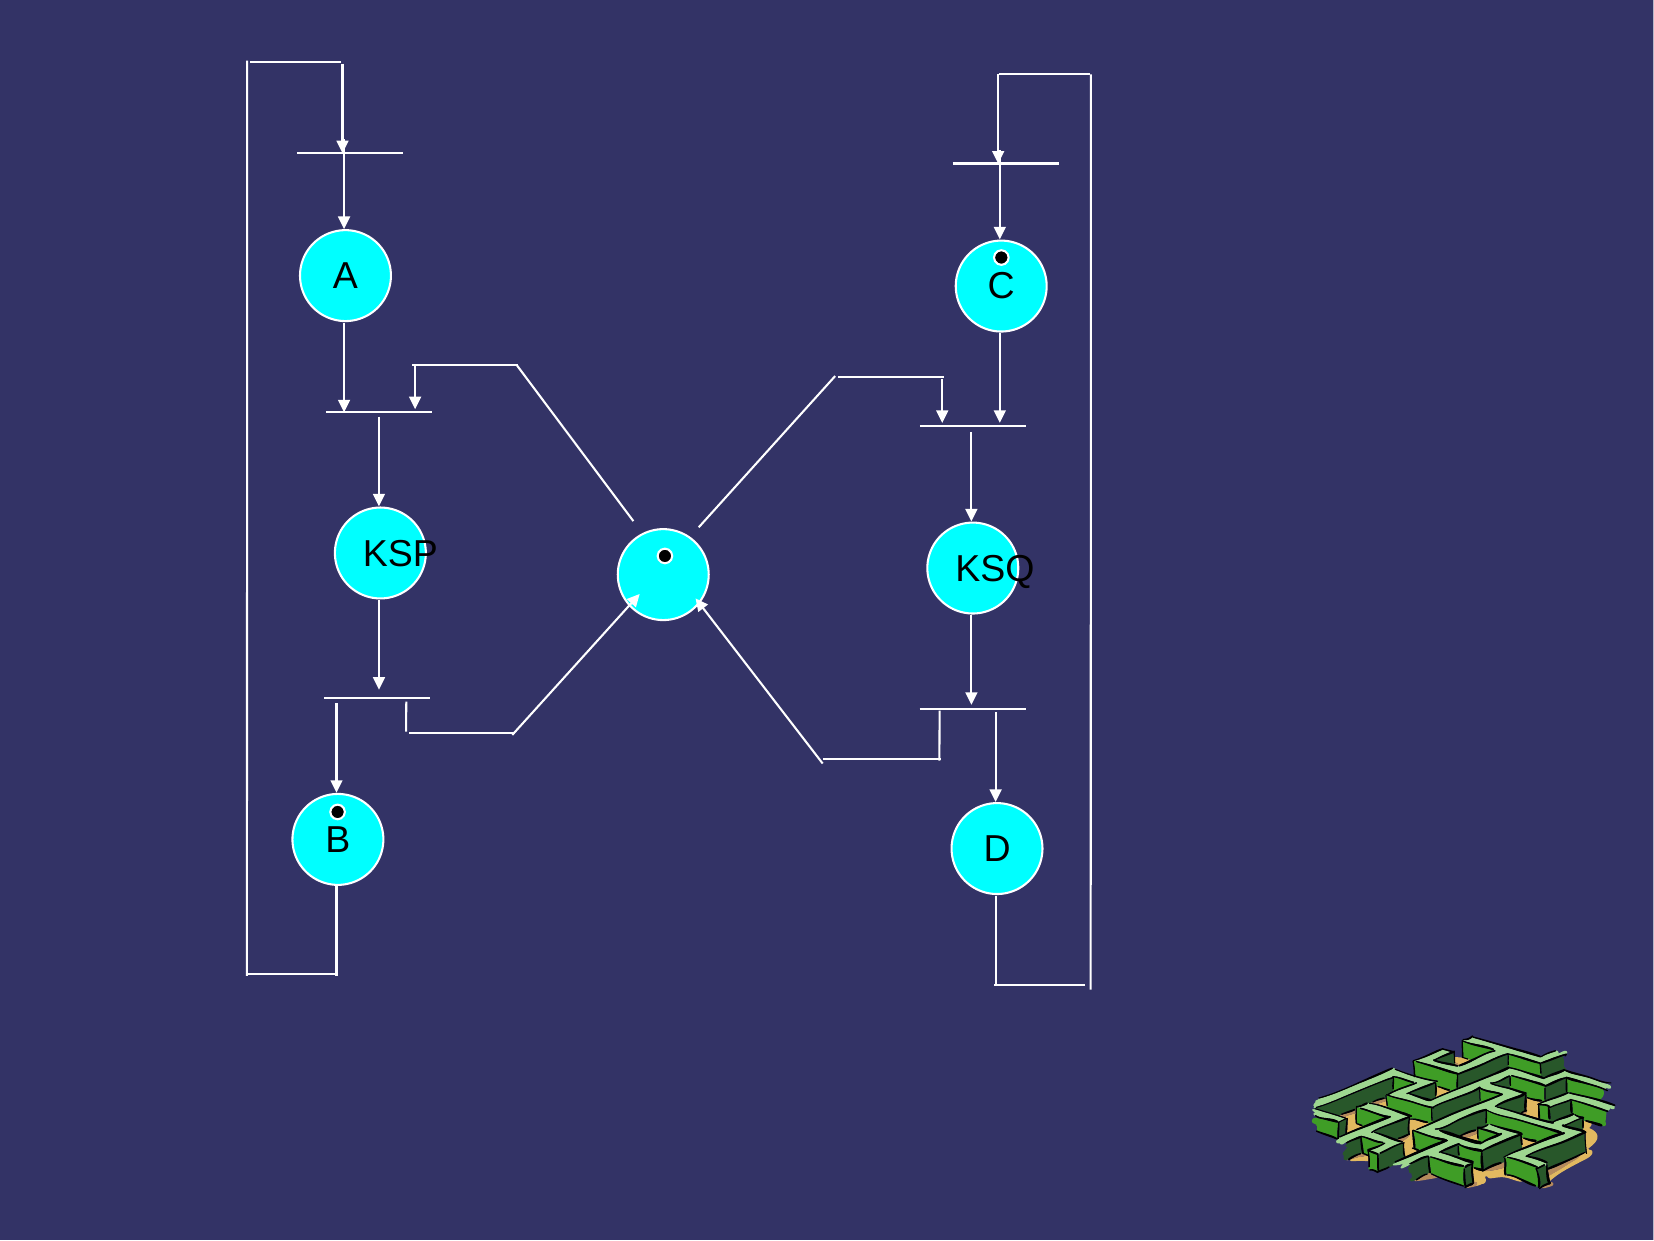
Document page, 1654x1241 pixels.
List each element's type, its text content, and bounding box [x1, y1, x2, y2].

text_box C [955, 240, 1047, 332]
text_box A [300, 230, 391, 322]
text_box KSP [334, 507, 426, 599]
text_box [994, 250, 1009, 265]
text_box KSQ [927, 522, 1017, 614]
text_box D [951, 803, 1043, 895]
text_box [330, 804, 345, 820]
text_box [617, 529, 709, 621]
text_box KSP [419, 543, 426, 553]
text_box KSQ [1010, 558, 1019, 578]
text_box B [292, 793, 384, 885]
